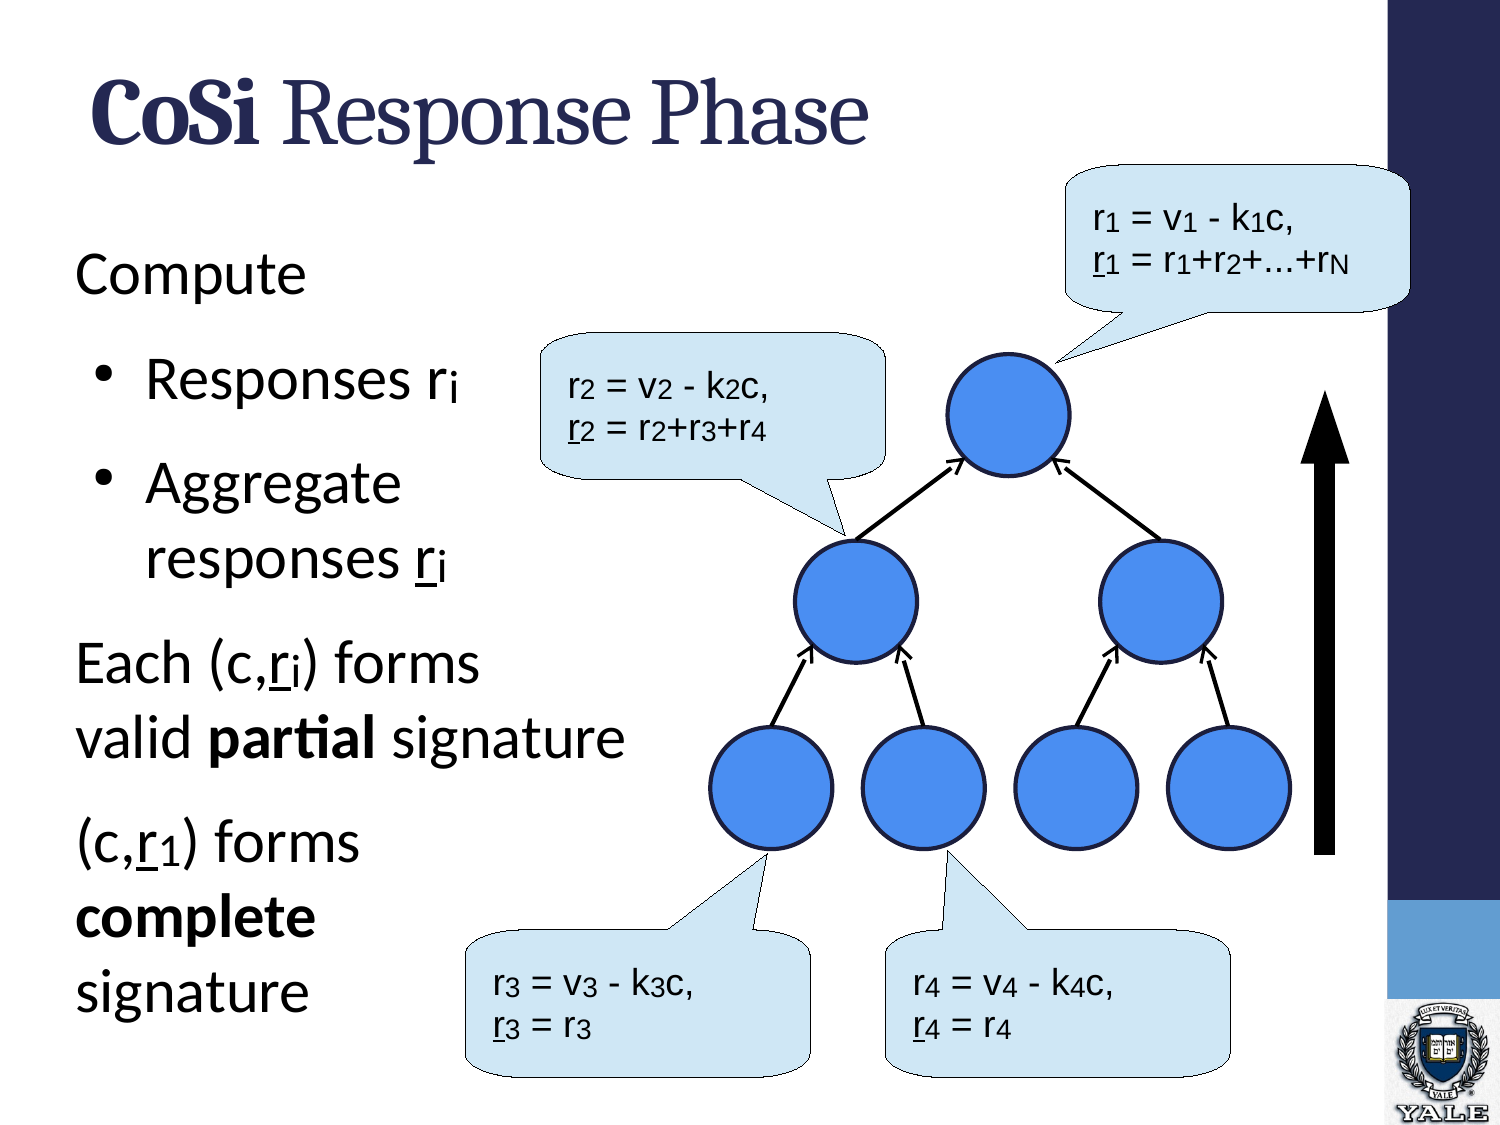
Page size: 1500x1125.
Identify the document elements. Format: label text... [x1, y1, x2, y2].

text_box [795, 540, 918, 663]
picture [1384, 999, 1500, 1125]
text_box r1 = v1 - k1c, r1 = r1+r2+...+rN [1055, 164, 1411, 364]
text_box [947, 354, 1070, 477]
text_box r4 = v4 - k4c, r4 = r4 [885, 850, 1231, 1078]
text_box [1167, 727, 1291, 850]
text_box [1100, 540, 1223, 663]
text_box [1015, 727, 1138, 850]
list Compute Responses ri Aggregate responses ri Each (c,ri) forms valid partial signature (c,r1) forms complete signature [75, 232, 1325, 1096]
text_box [710, 727, 833, 850]
title CoSi Response Phase [75, 12, 1325, 200]
text_box r2 = v2 - k2c, r2 = r2+r3+r4 [540, 332, 886, 536]
text_box [862, 727, 985, 850]
